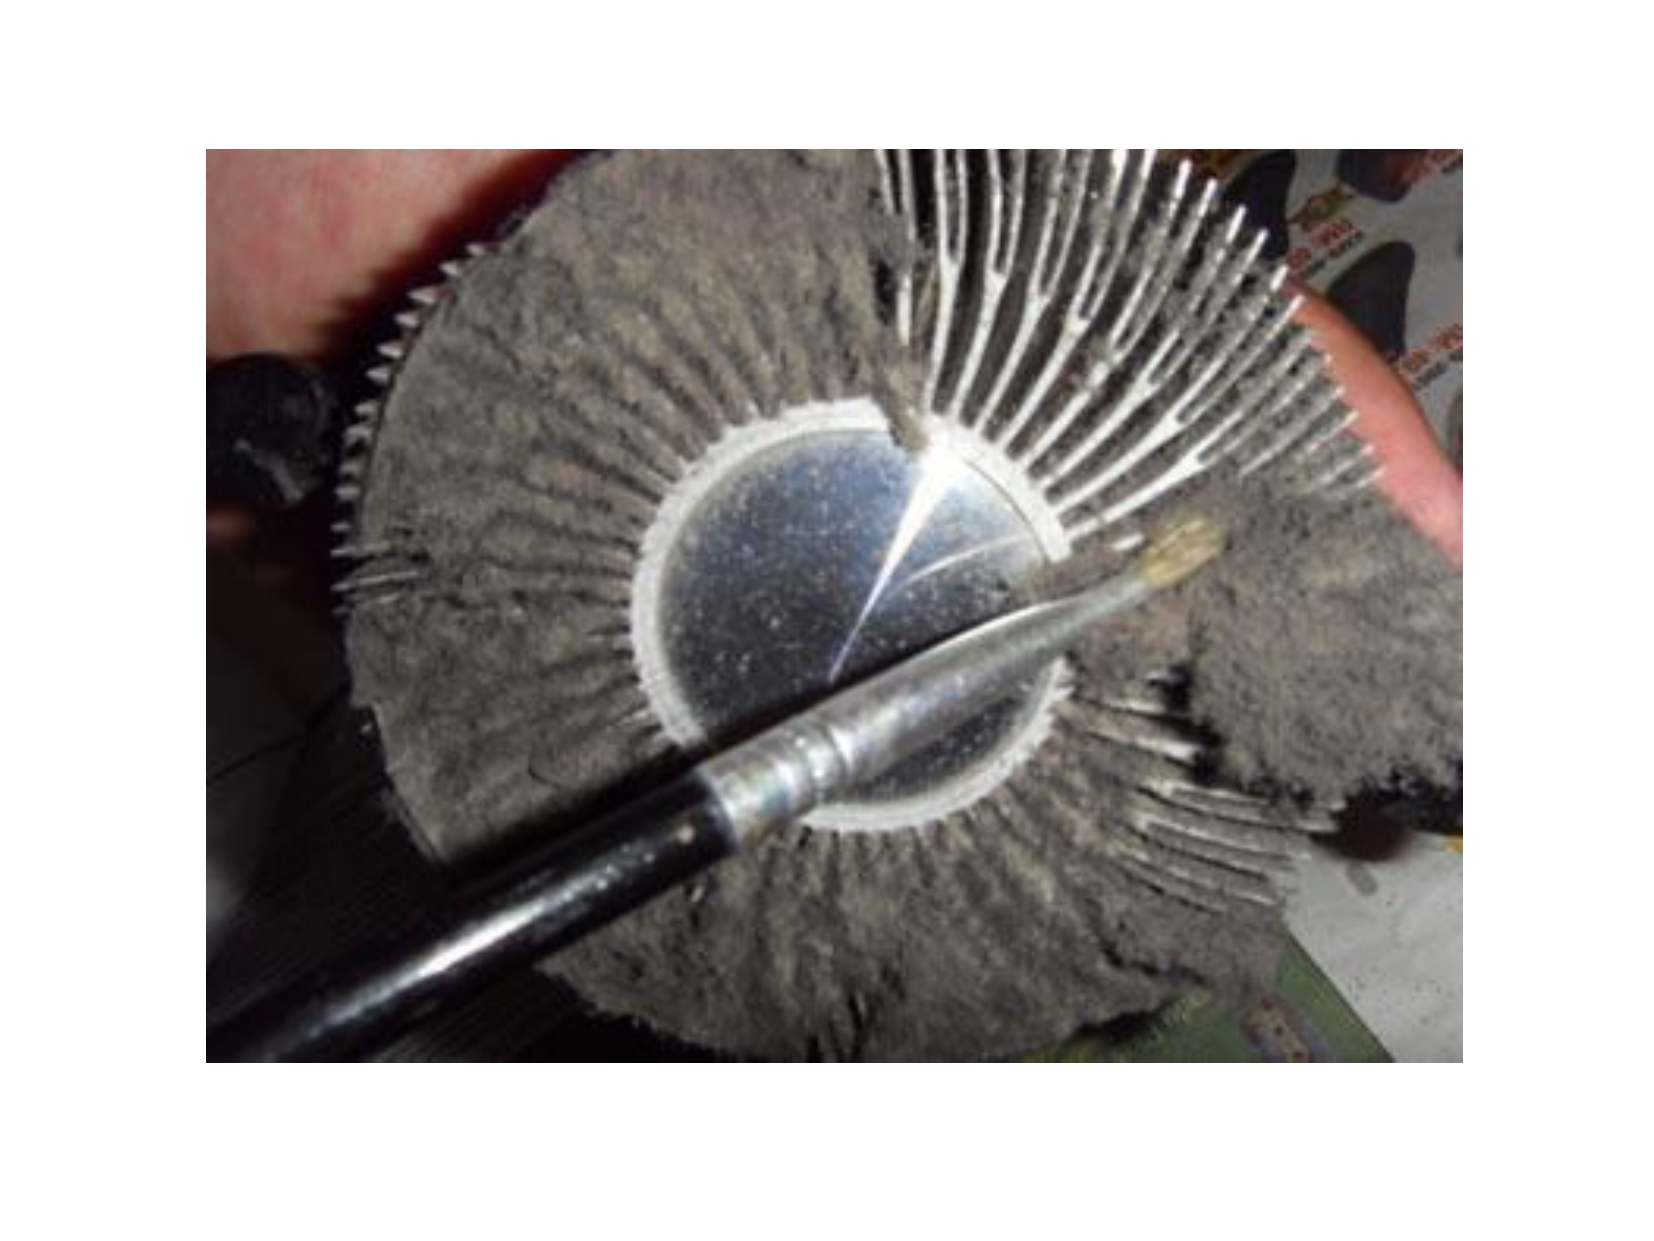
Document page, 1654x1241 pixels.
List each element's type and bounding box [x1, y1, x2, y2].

picture [206, 149, 1463, 1063]
